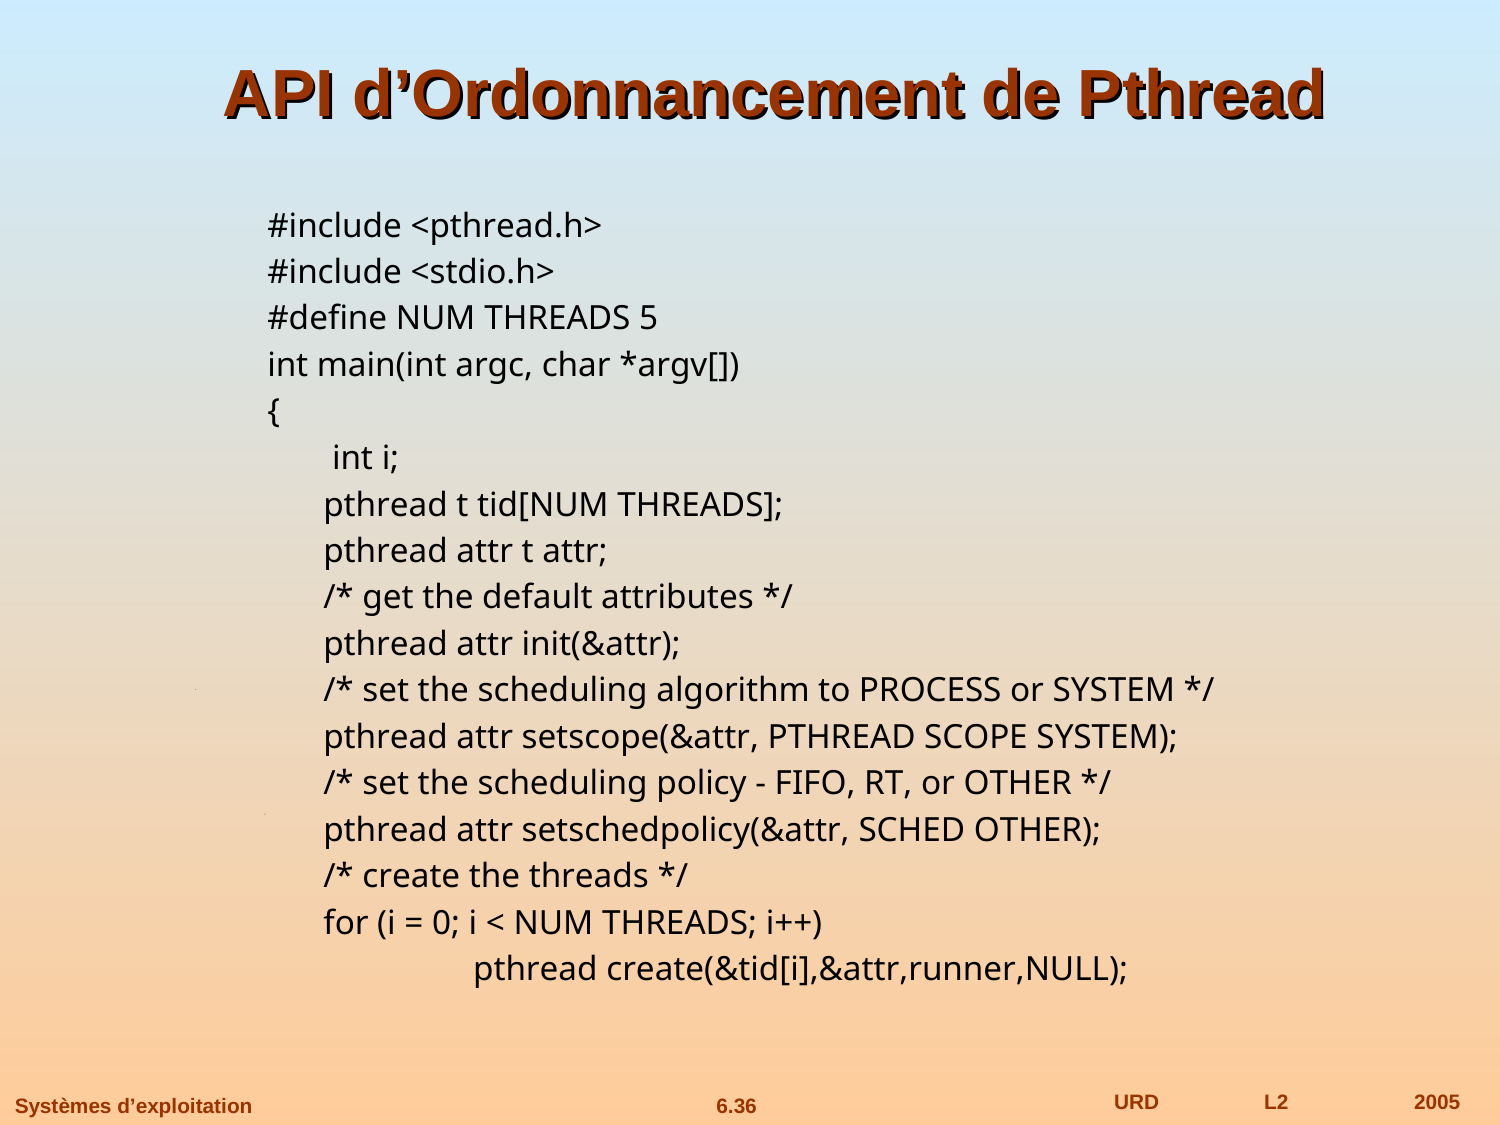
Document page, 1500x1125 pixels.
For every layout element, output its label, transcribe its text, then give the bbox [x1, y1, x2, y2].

list #include <pthread.h> #include <stdio.h> #define NUM THREADS 5 int main(int argc, char *argv[]) { int i; pthread t tid[NUM THREADS]; pthread attr t attr; /* get the default attributes */ pthread attr init(&attr); /* set the scheduling algorithm to PROCESS or SYSTEM */ pthread attr setscope(&attr, PTHREAD SCOPE SYSTEM); /* set the scheduling policy - FIFO, RT, or OTHER */ pthread attr setschedpolicy(&attr, SCHED OTHER); /* create the threads */ for (i = 0; i < NUM THREADS; i++) pthread create(&tid[i],&attr,runner,NULL); [252, 203, 1371, 1011]
title API d’Ordonnancement de Pthread [112, 37, 1438, 138]
